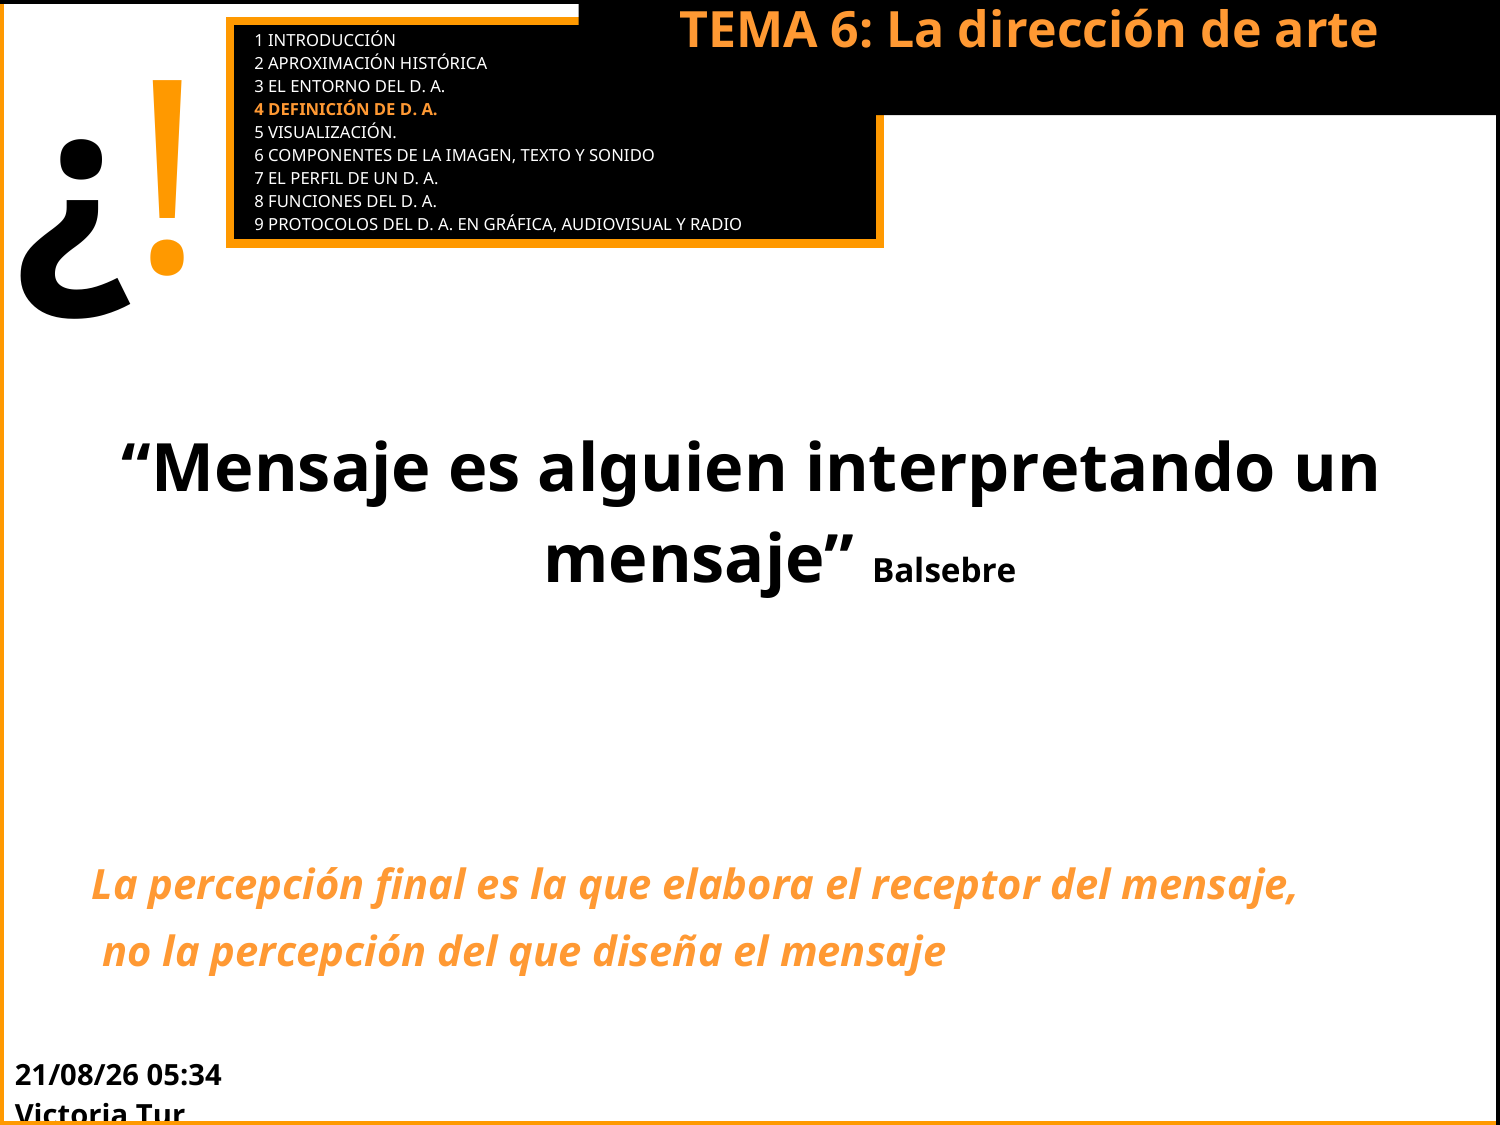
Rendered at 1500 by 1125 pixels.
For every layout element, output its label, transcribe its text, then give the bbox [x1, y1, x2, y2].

text_box 1 INTRODUCCIÓN 2 APROXIMACIÓN HISTÓRICA 3 EL ENTORNO DEL D. A. 4 DEFINICIÓN DE D. A. 5 VISUALIZACIÓN. 6 COMPONENTES DE LA IMAGEN, TEXTO Y SONIDO 7 EL PERFIL DE UN D. A. 8 FUNCIONES DEL D. A. 9 PROTOCOLOS DEL D. A. EN GRÁFICA, AUDIOVISUAL Y RADIO [230, 20, 880, 244]
text_box TEMA 6: La dirección de arte [578, 0, 1500, 116]
list “Mensaje es alguien interpretando un mensaje” Balsebre La percepción final es la que elabora el receptor del mensaje, no la percepción del que diseña el mensaje [76, 255, 1427, 1125]
